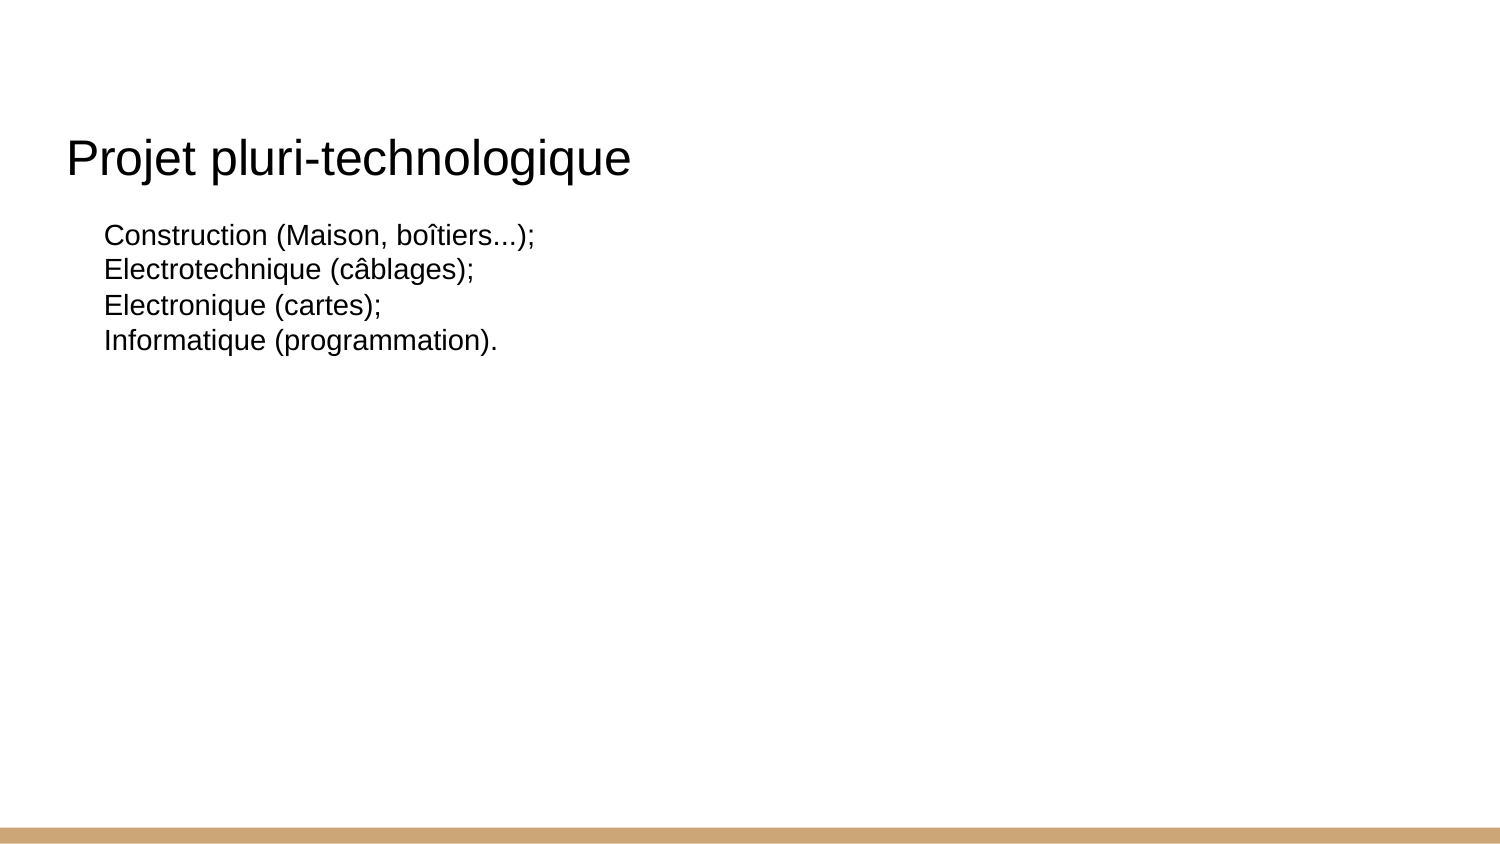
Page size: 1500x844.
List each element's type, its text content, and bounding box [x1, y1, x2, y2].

list Construction (Maison, boîtiers...); Electrotechnique (câblages); Electronique (cartes); Informatique (programmation). [51, 200, 1449, 752]
title Projet pluri-technologique [51, 64, 1449, 200]
